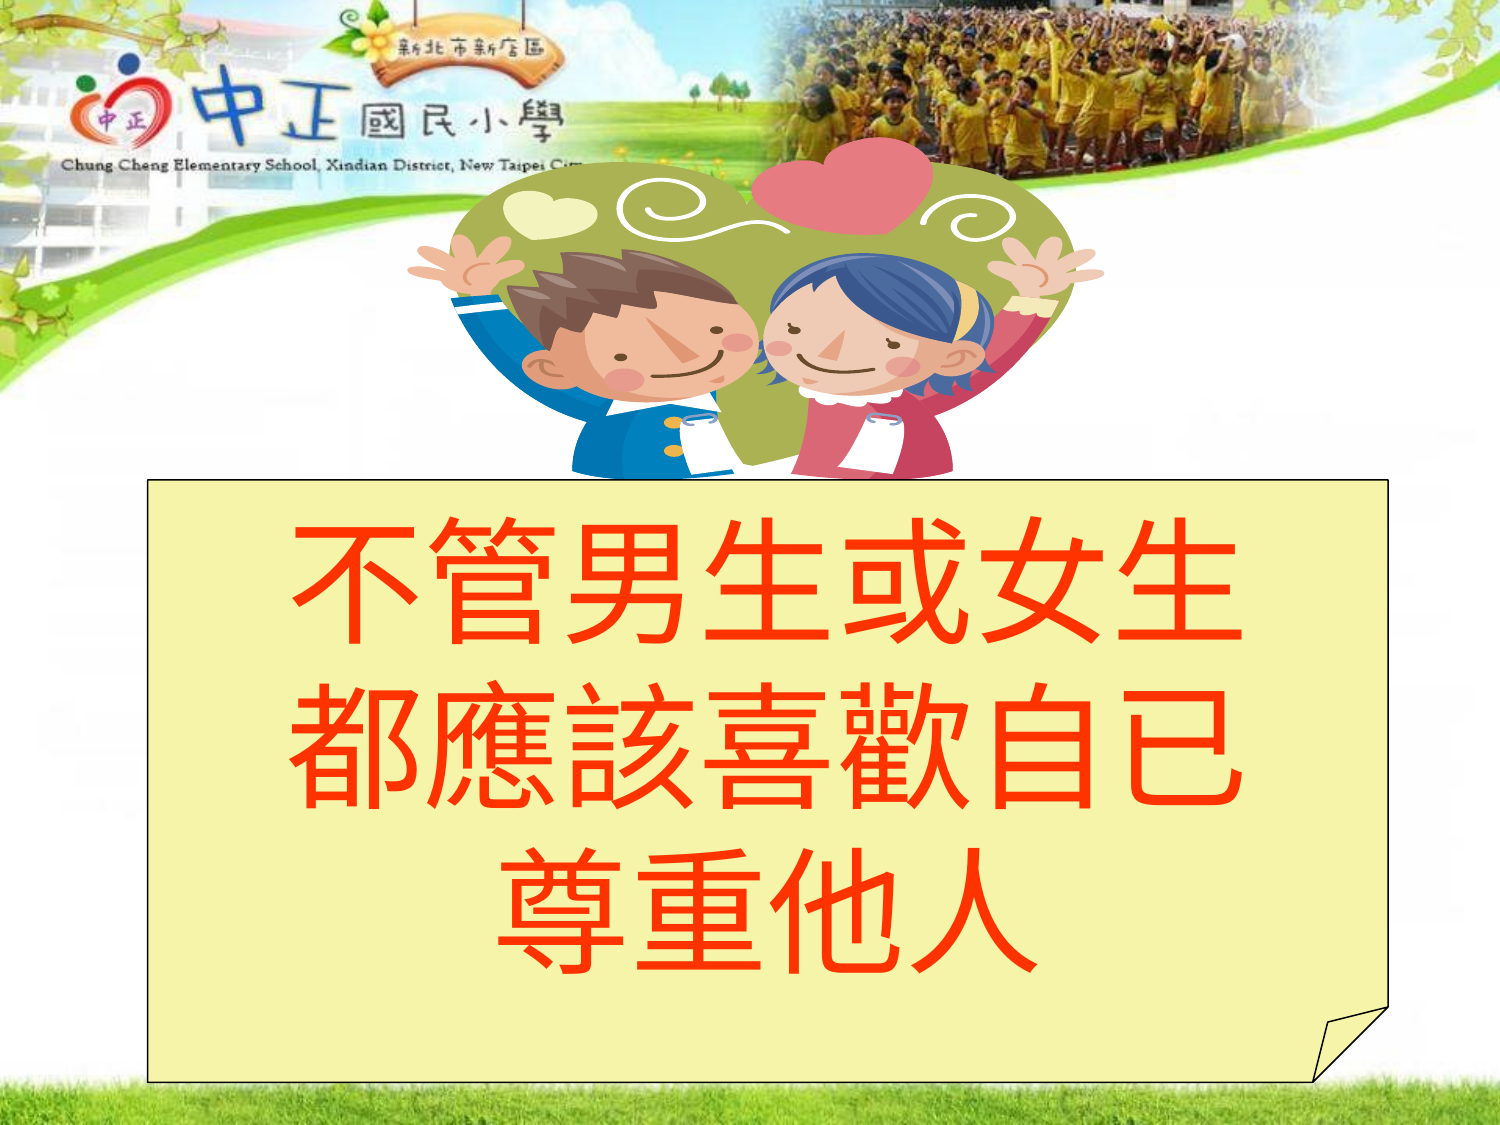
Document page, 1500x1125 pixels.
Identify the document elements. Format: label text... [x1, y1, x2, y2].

picture [407, 137, 1105, 479]
text_box 不管男生或女生 都應該喜歡自已 尊重他人 [147, 479, 1389, 1083]
